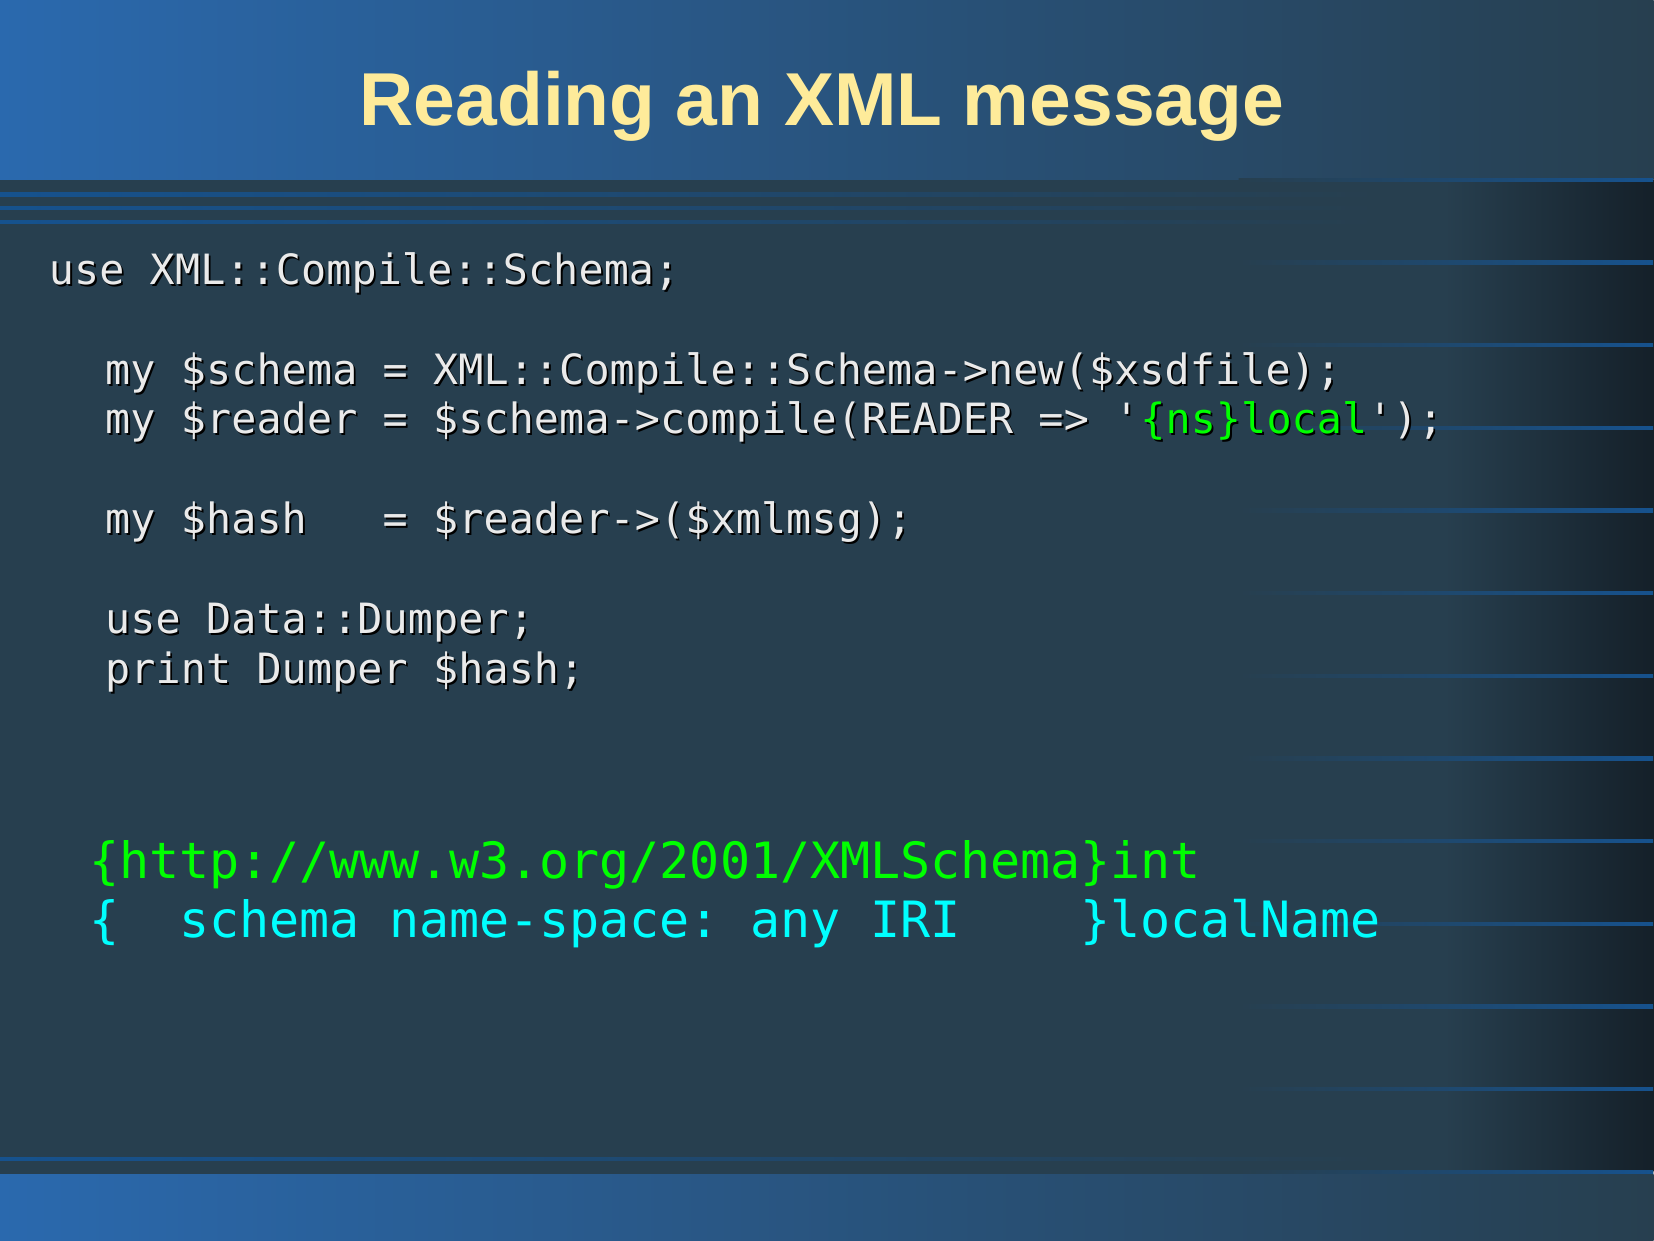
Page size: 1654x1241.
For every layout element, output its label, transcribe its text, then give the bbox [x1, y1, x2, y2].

list use XML::Compile::Schema; my $schema = XML::Compile::Schema->new($xsdfile); my $reader = $schema->compile(READER => '{ns}local'); my $hash = $reader->($xmlmsg); use Data::Dumper; print Dumper $hash; [49, 244, 1538, 1126]
text_box {http://www.w3.org/2001/XMLSchema}int { schema name-space: any IRI }localName [75, 825, 1426, 957]
title Reading an XML message [91, 34, 1553, 158]
